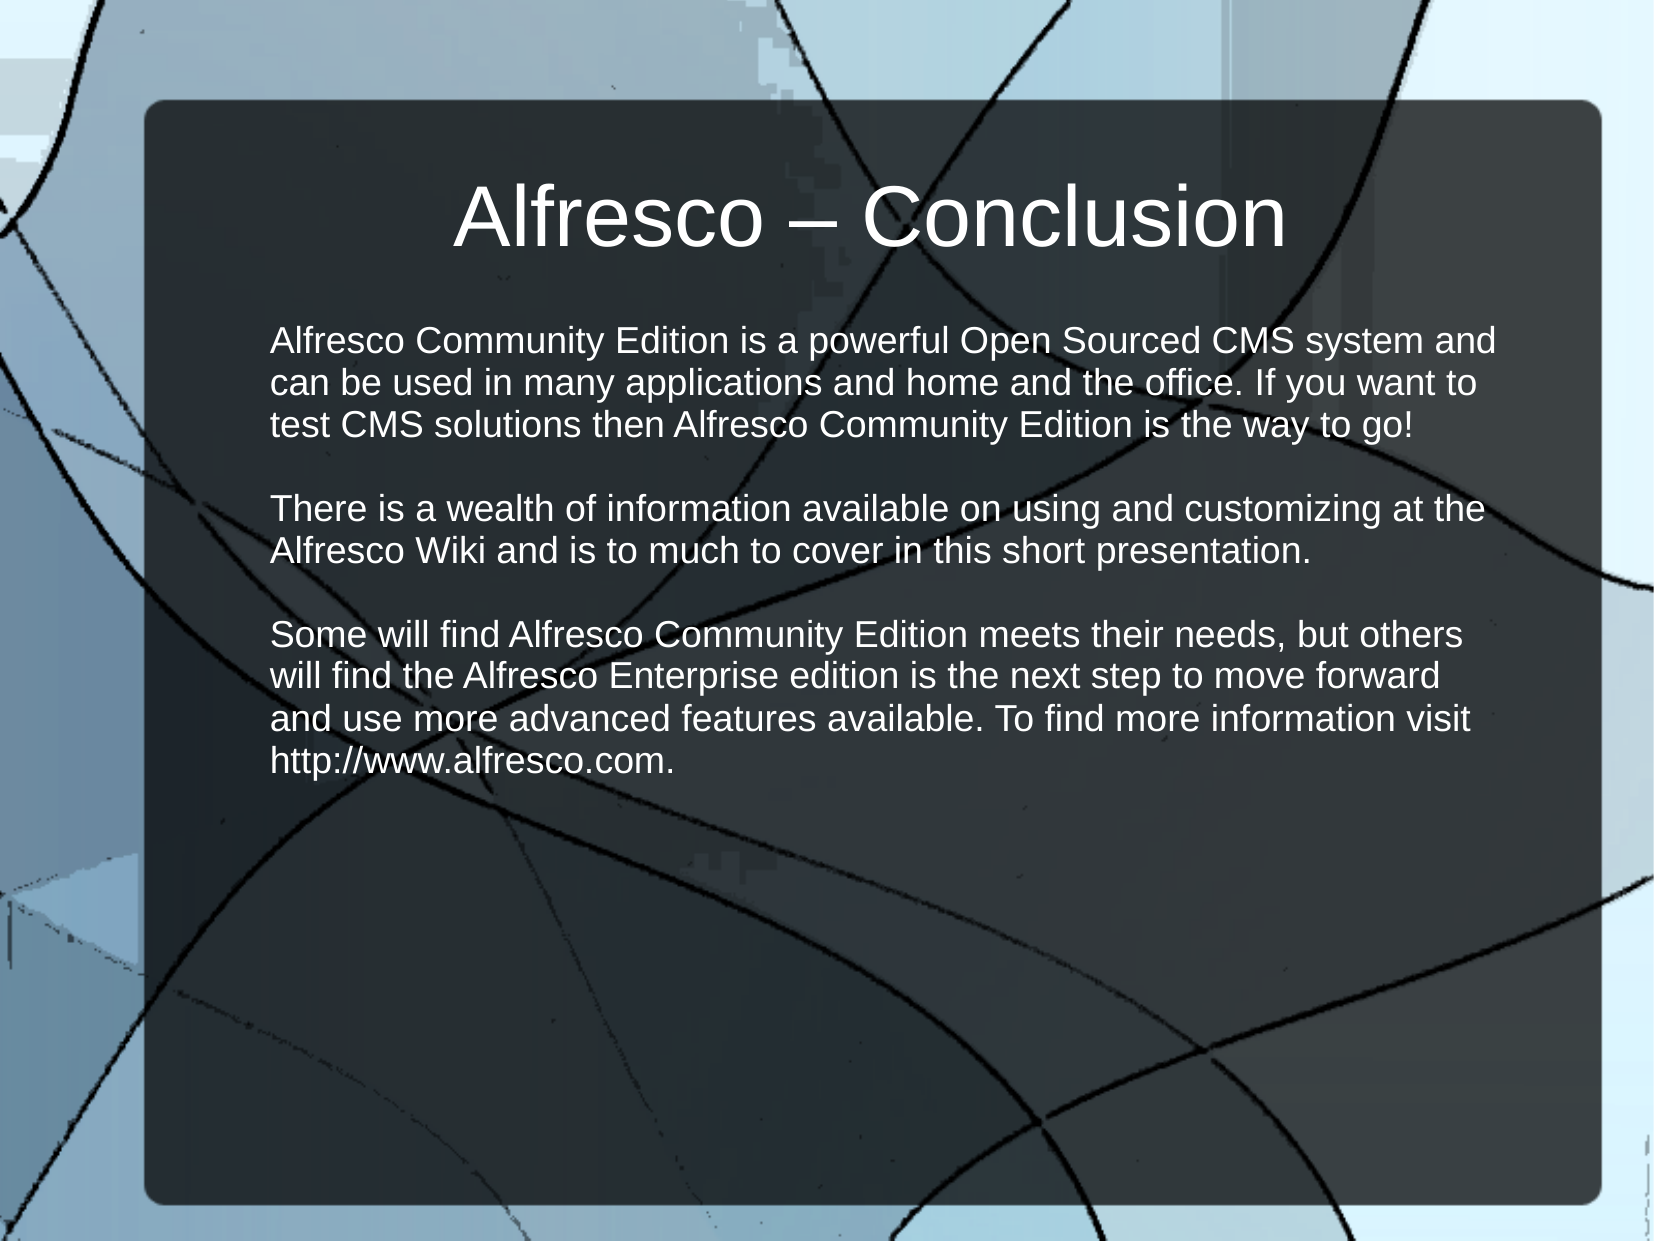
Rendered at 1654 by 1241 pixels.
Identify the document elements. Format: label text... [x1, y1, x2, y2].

title Alfresco – Conclusion [159, 108, 1583, 325]
picture [0, 0, 1654, 1241]
text_box Alfresco Community Edition is a powerful Open Sourced CMS system and can be used in many applications and home and the office. If you want to test CMS solutions then Alfresco Community Edition is the way to go! There is a wealth of information available on using and customizing at the Alfresco Wiki and is to much to cover in this short presentation. Some will find Alfresco Community Edition meets their needs, but others will find the Alfresco Enterprise edition is the next step to move forward and use more advanced features available. To find more information visit http://www.alfresco.com. [255, 325, 1516, 874]
